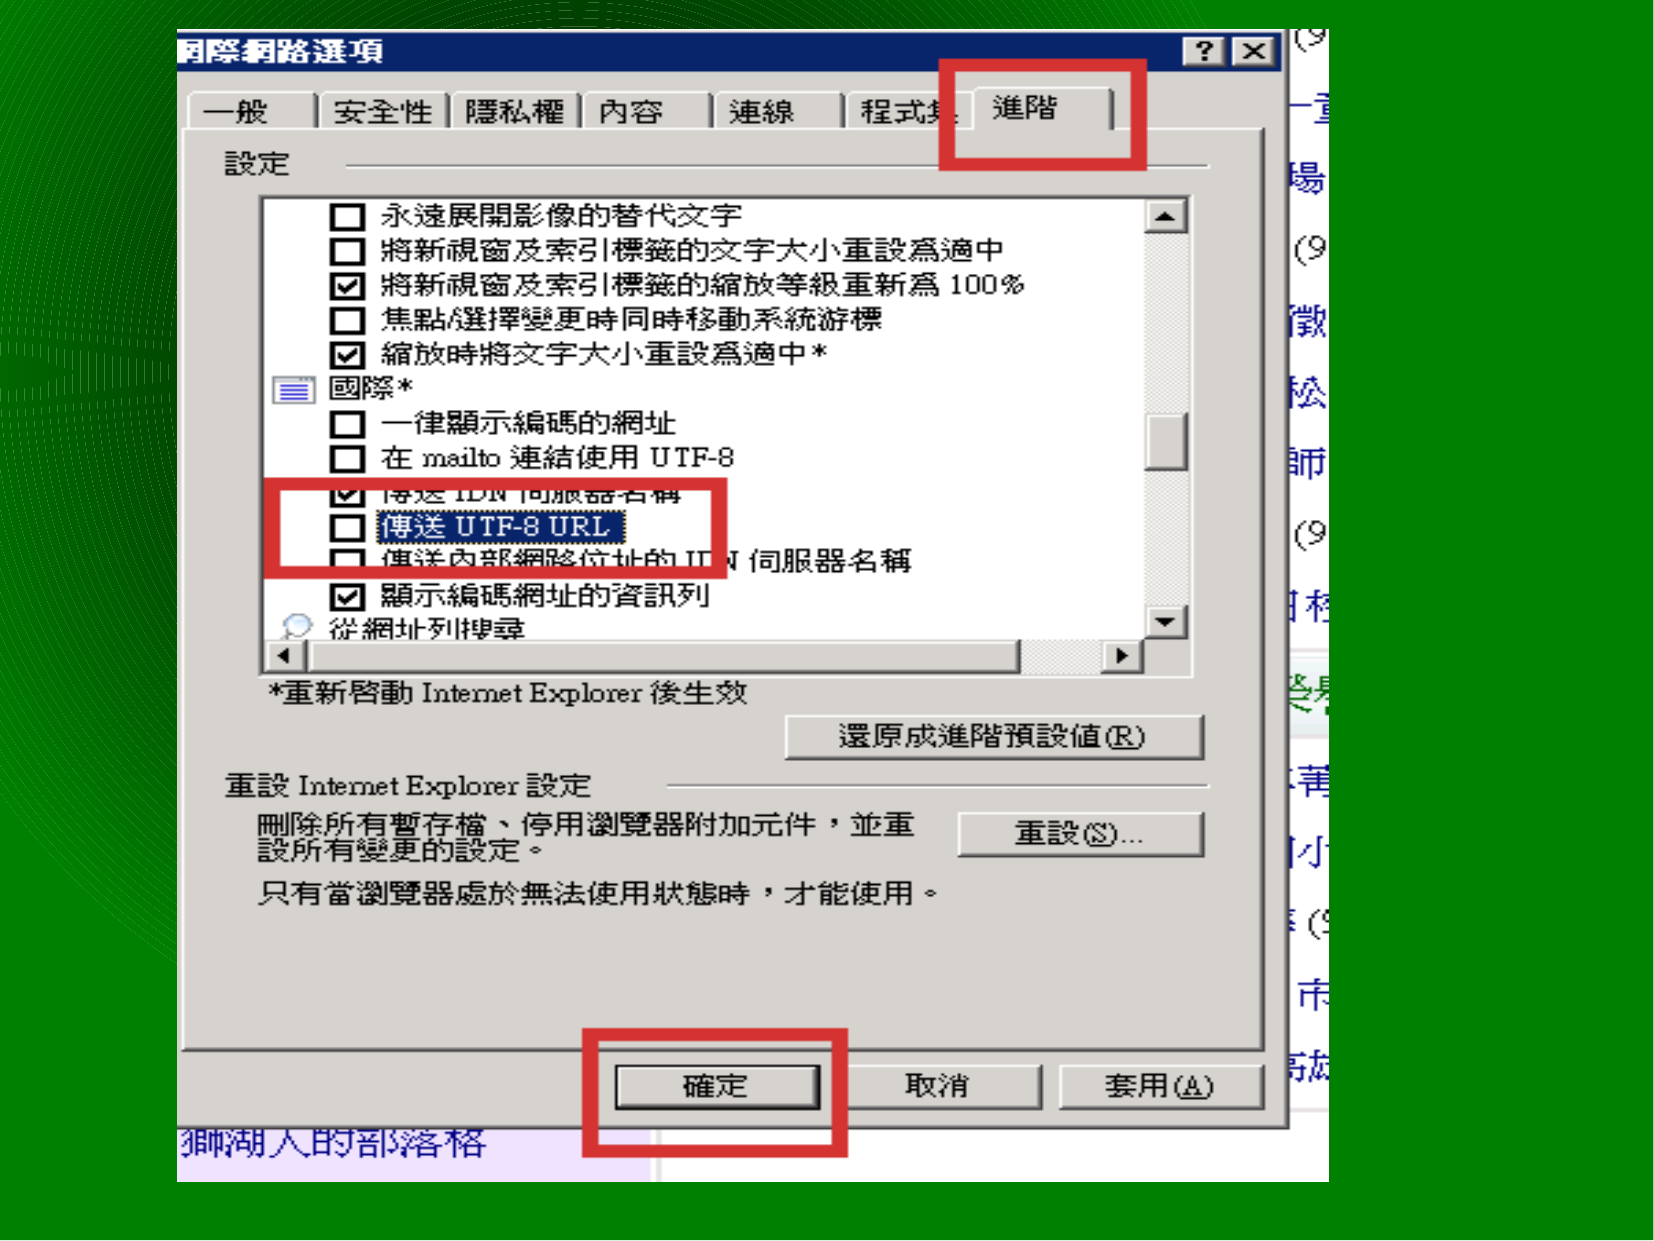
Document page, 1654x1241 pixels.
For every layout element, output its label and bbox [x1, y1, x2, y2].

picture [177, 29, 1329, 1182]
